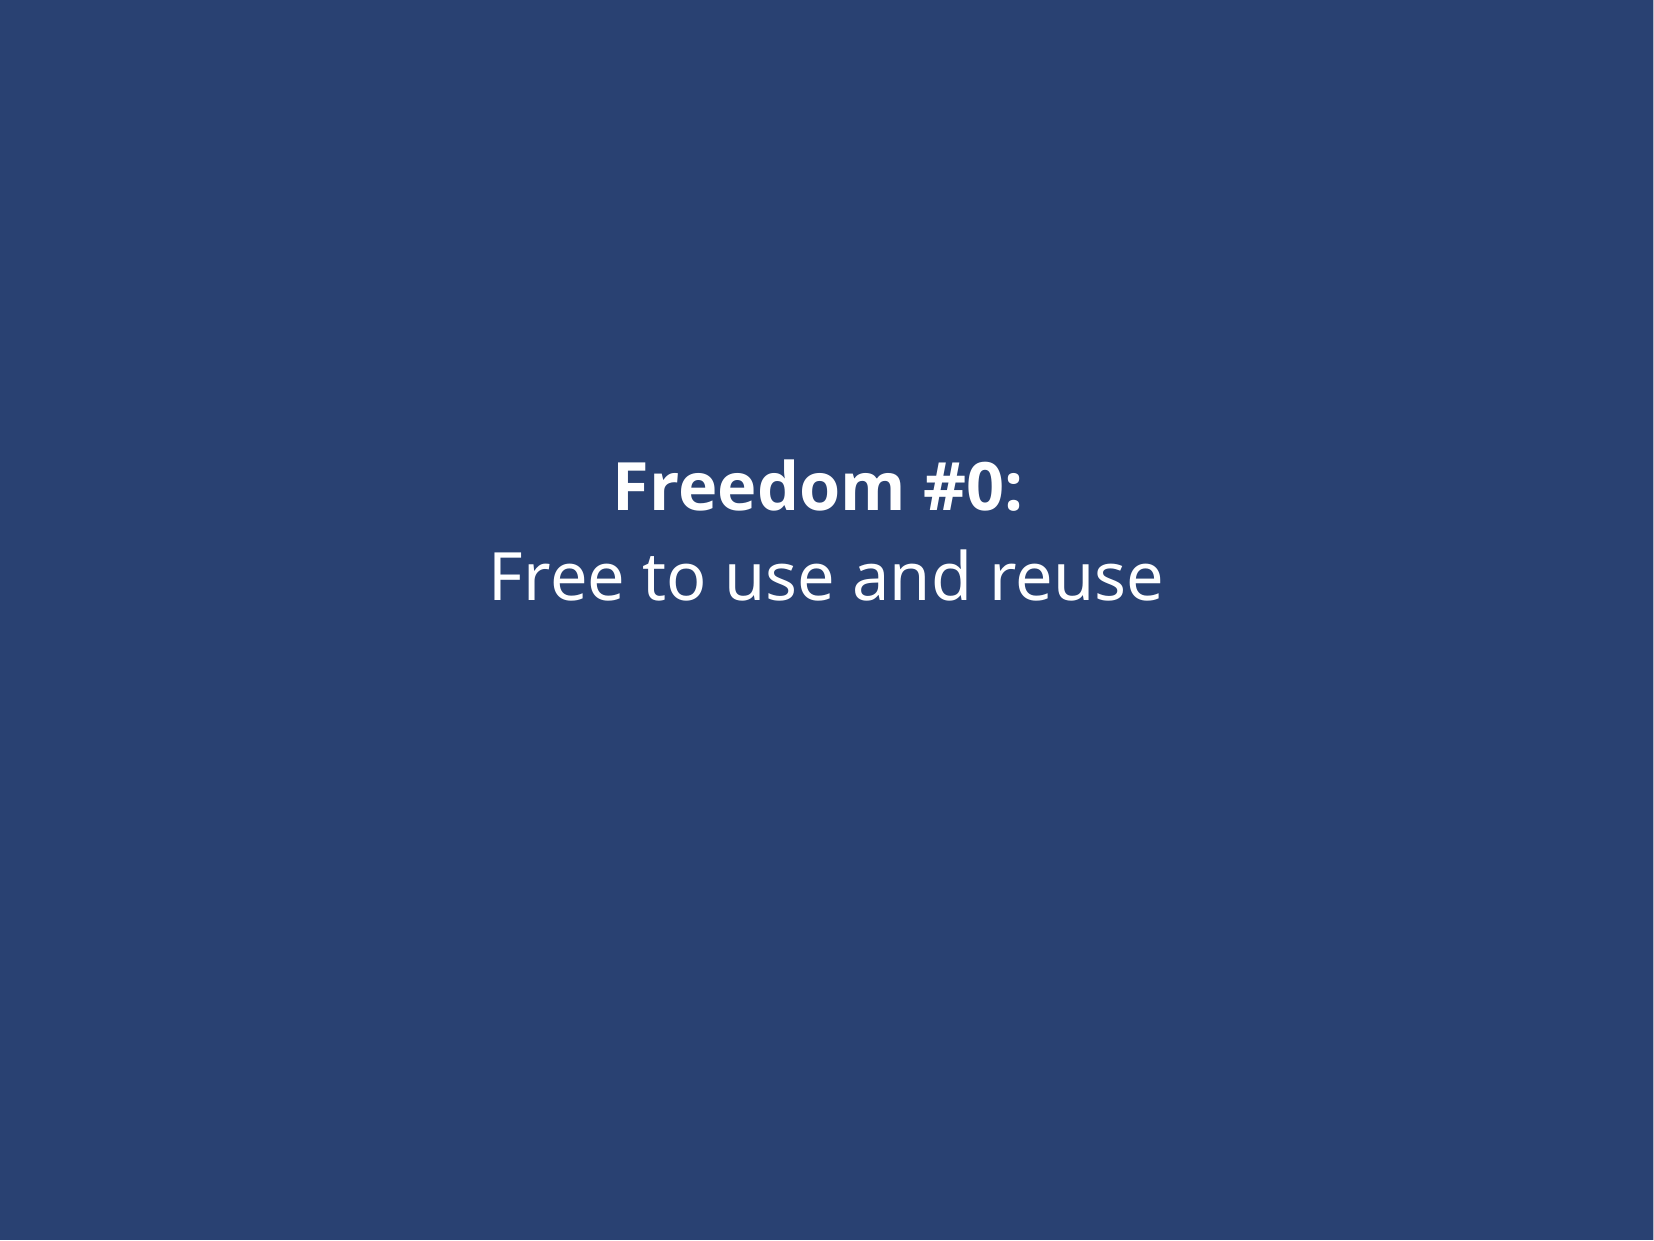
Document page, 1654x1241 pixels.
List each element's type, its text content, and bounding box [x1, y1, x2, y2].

subtitle Freedom #0: Free to use and reuse [82, 49, 1571, 1109]
